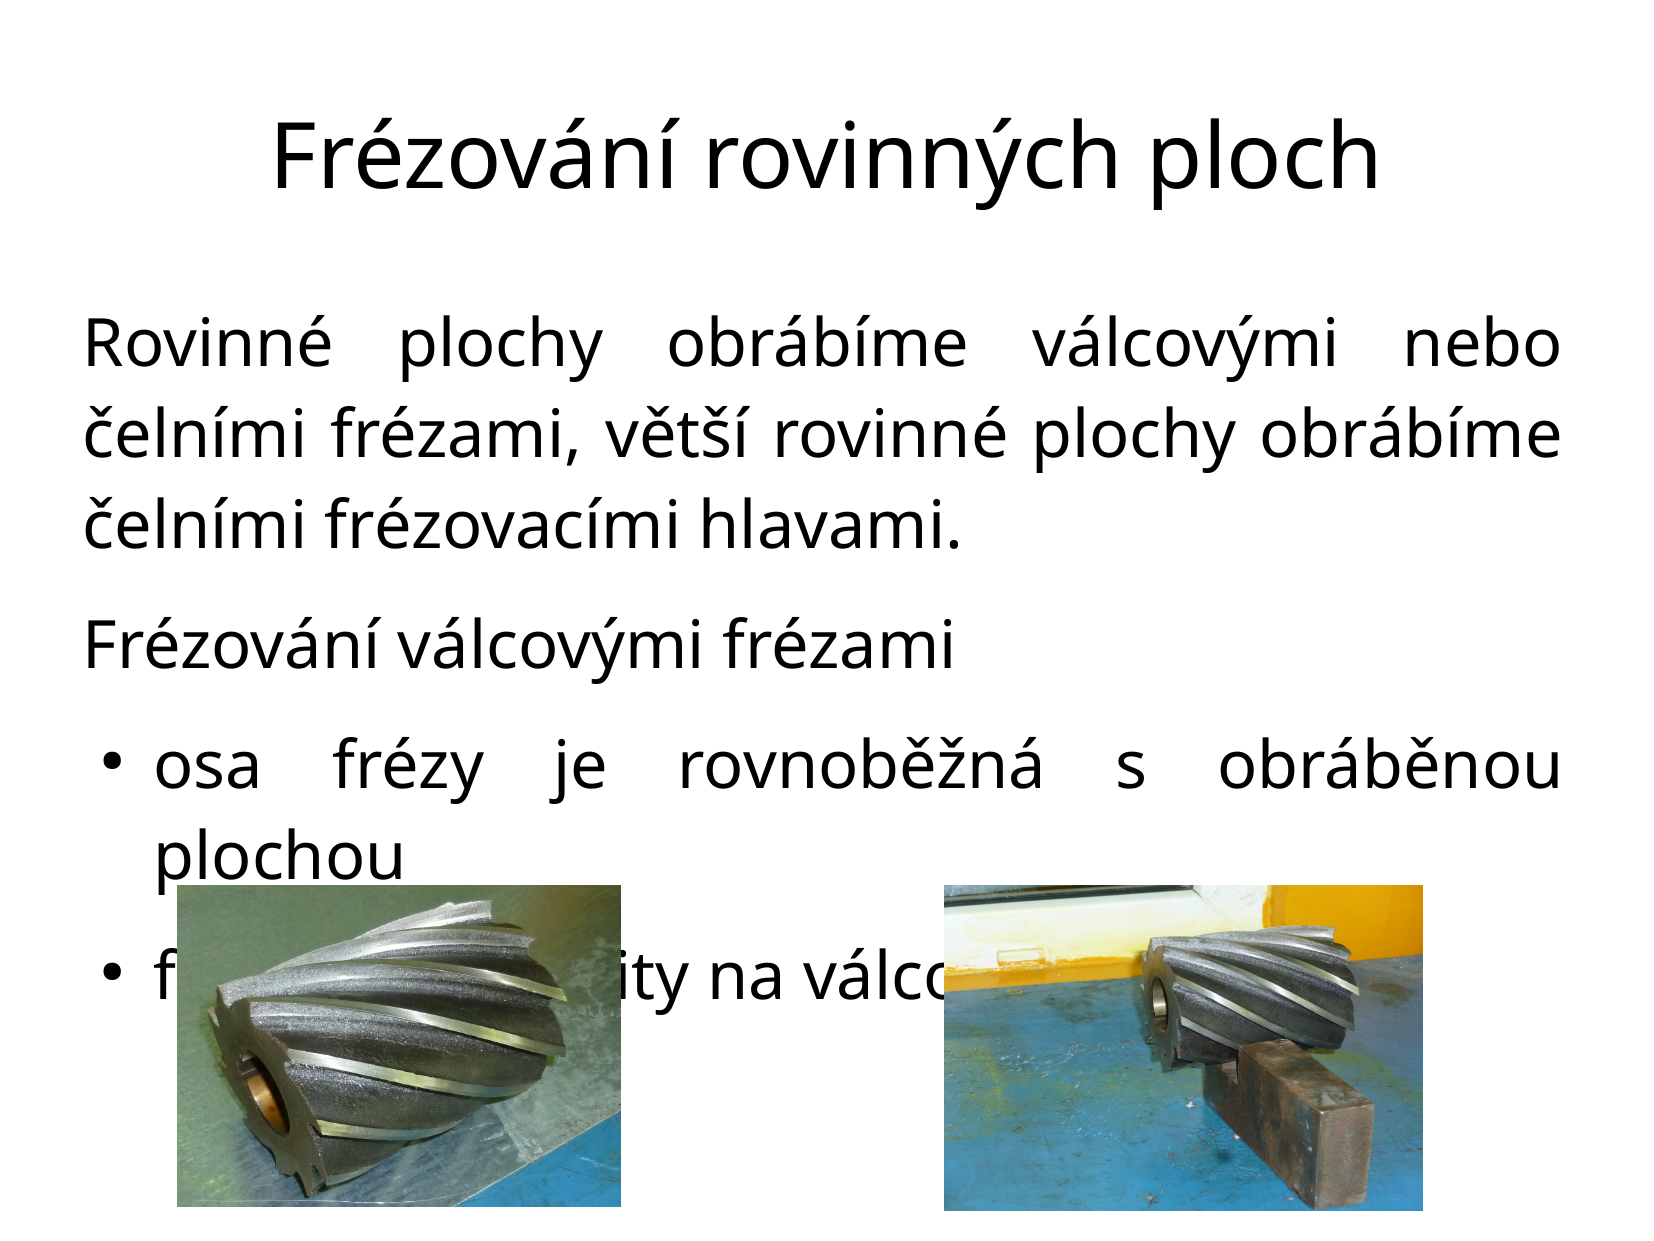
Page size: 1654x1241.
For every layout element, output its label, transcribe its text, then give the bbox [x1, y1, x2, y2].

list Rovinné plochy obrábíme válcovými nebo čelními frézami, větší rovinné plochy obrábíme čelními frézovacími hlavami. Frézování válcovými frézami osa frézy je rovnoběžná s obráběnou plochou fréza obrábí břity na válcovém plášti [82, 295, 1565, 1114]
title Frézování rovinných ploch [82, 49, 1571, 257]
picture [944, 885, 1423, 1211]
picture [177, 885, 621, 1207]
